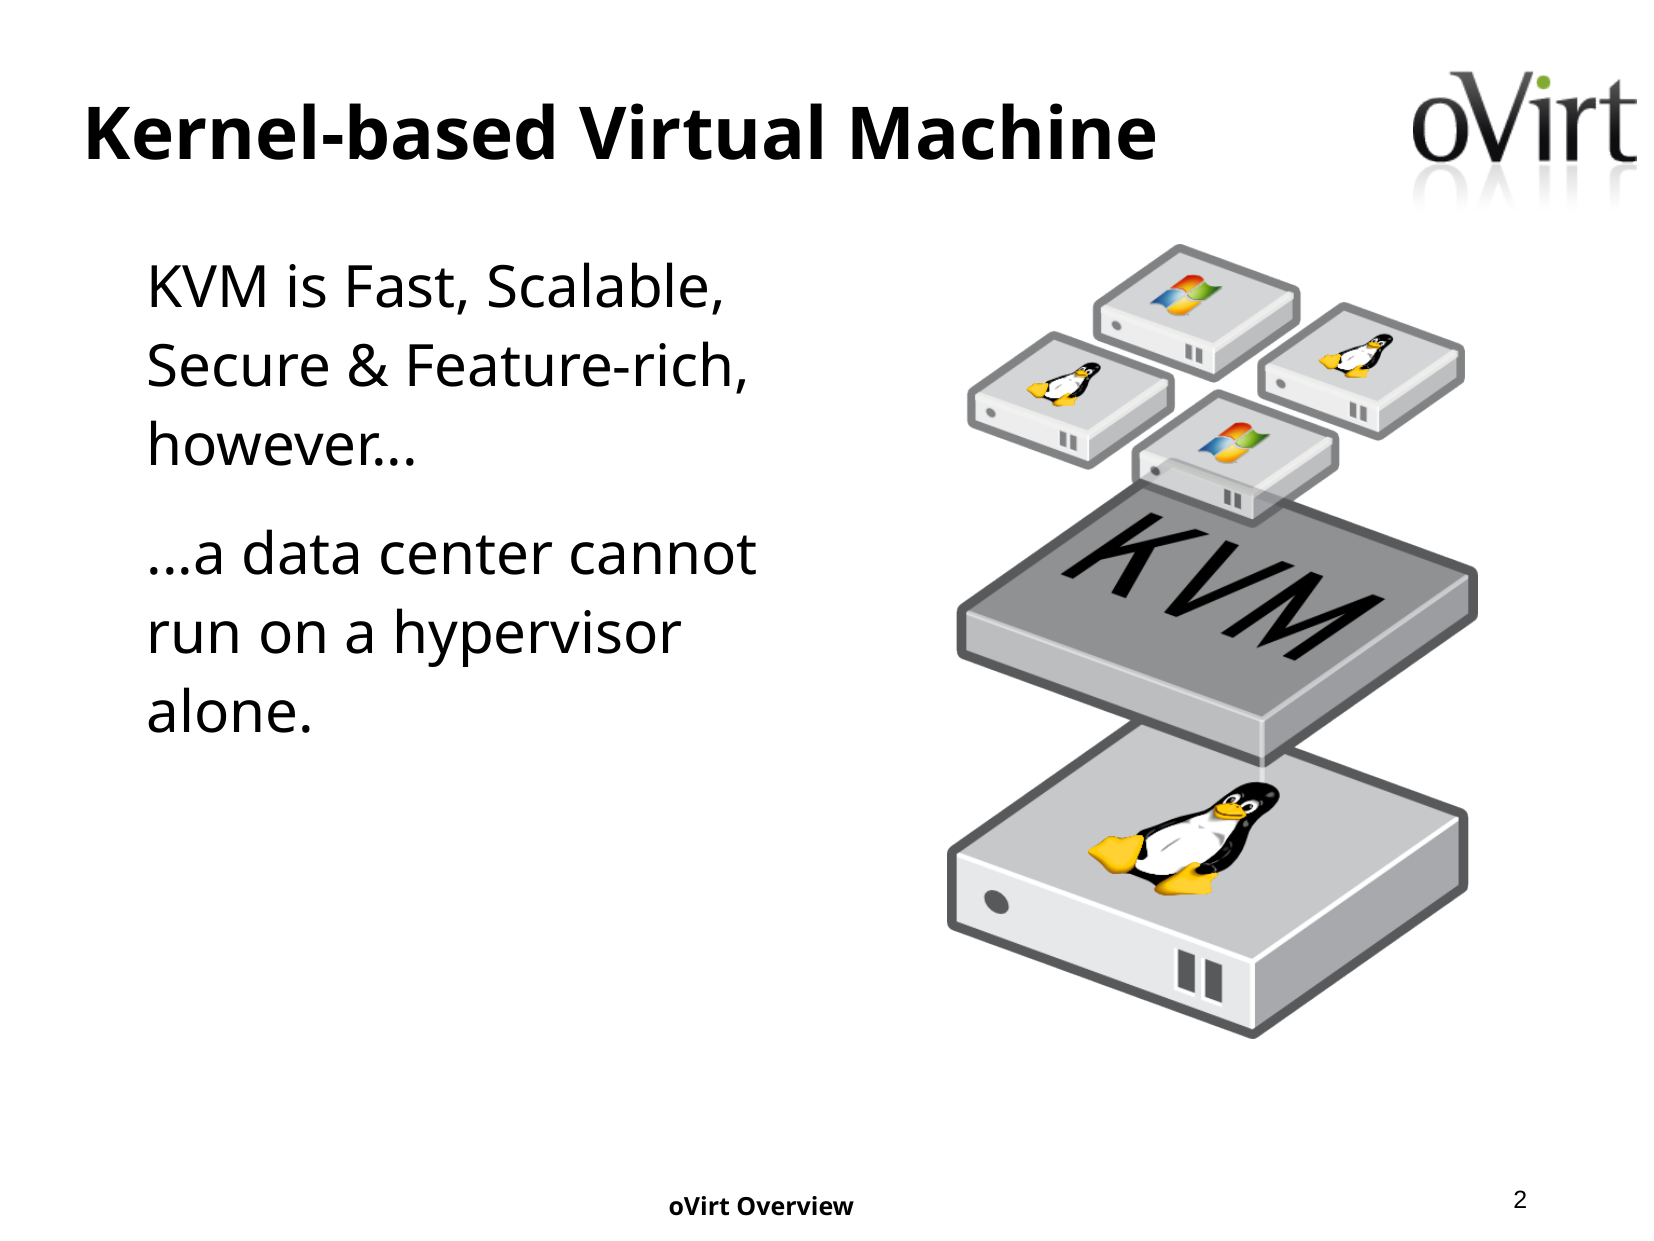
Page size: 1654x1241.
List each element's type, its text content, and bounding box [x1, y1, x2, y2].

picture [849, 244, 1576, 1039]
title Kernel-based Virtual Machine [82, 37, 1303, 226]
picture [1413, 63, 1637, 212]
list KVM is Fast, Scalable, Secure & Feature-rich, however... ...a data center cannot run on a hypervisor alone. [86, 244, 814, 1039]
